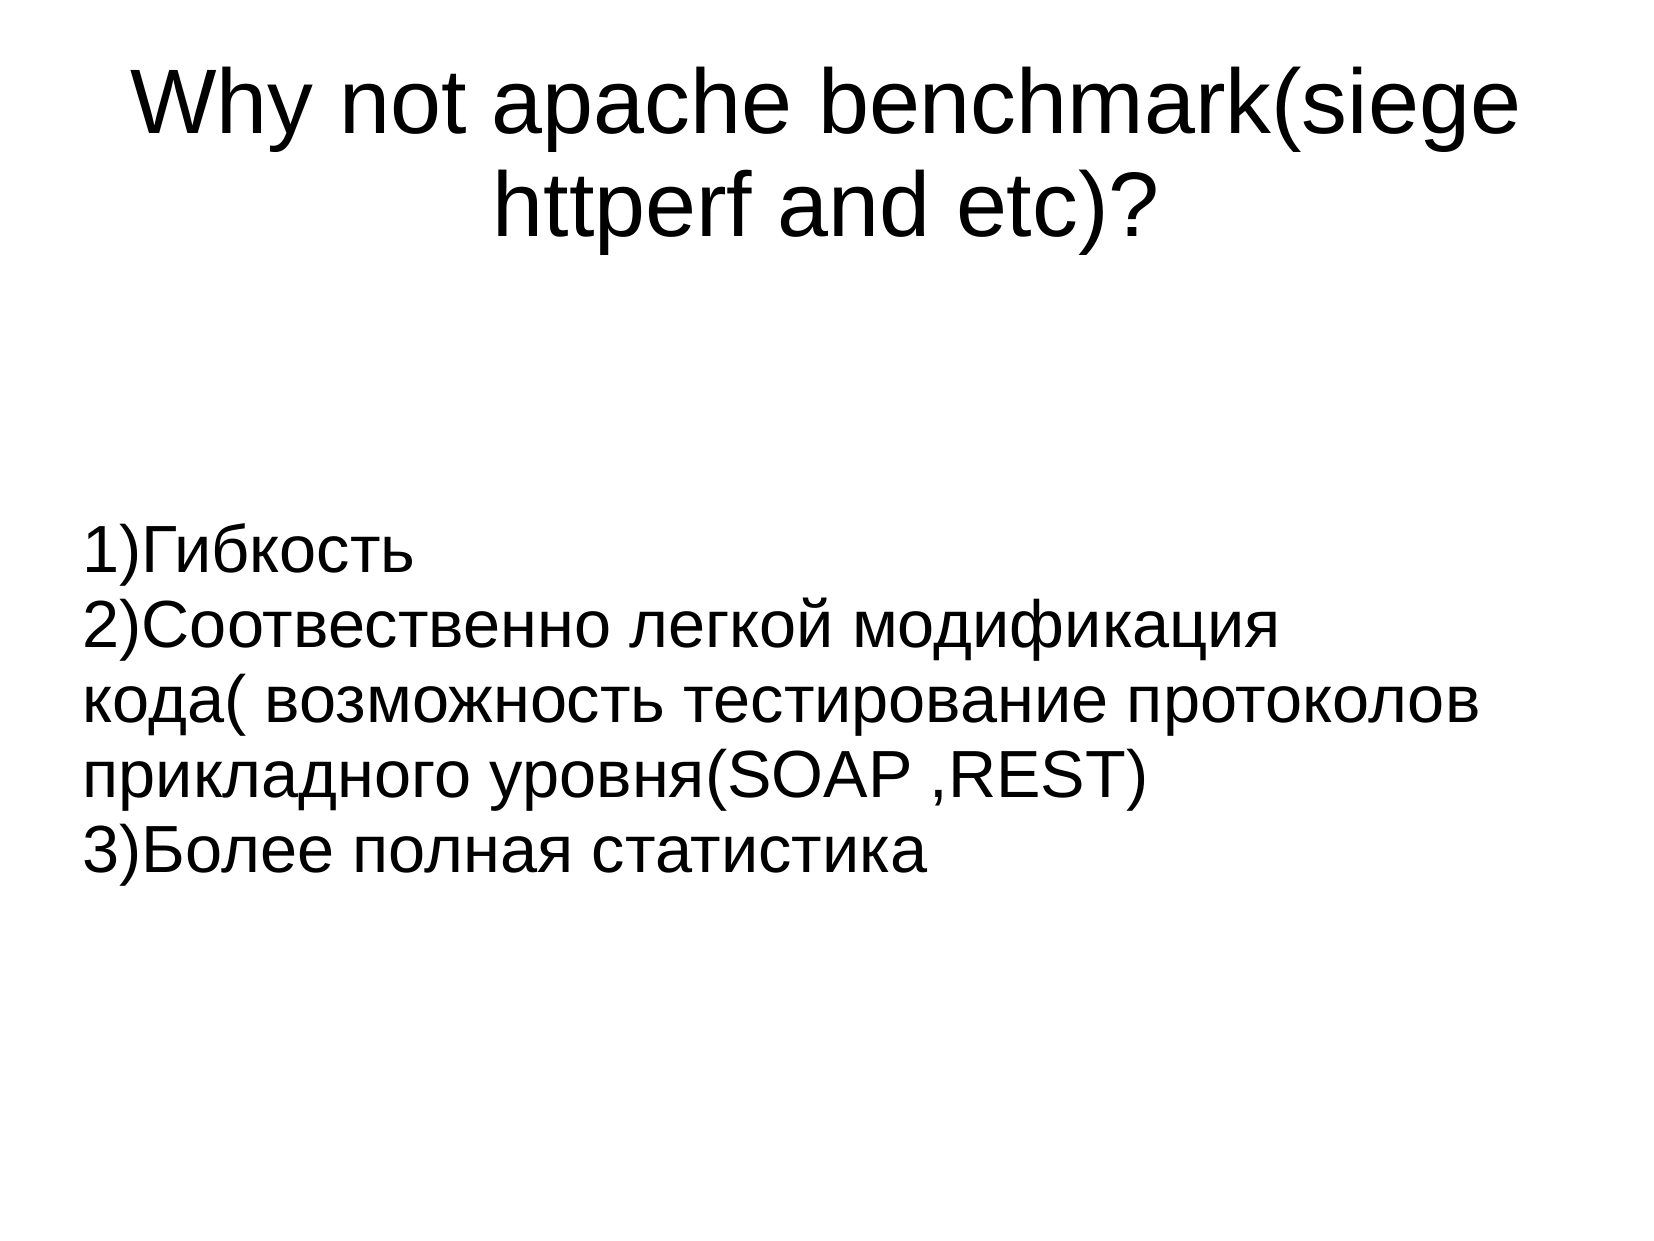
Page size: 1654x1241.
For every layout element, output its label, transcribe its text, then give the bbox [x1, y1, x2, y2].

title Why not apache benchmark(siege httperf and etc)? [82, 50, 1571, 256]
subtitle Гибкость Соотвественно легкой модификация кода( возможность тестирование протоколов прикладного уровня(SOAP ,REST) Более полная статистика [82, 297, 1571, 1102]
